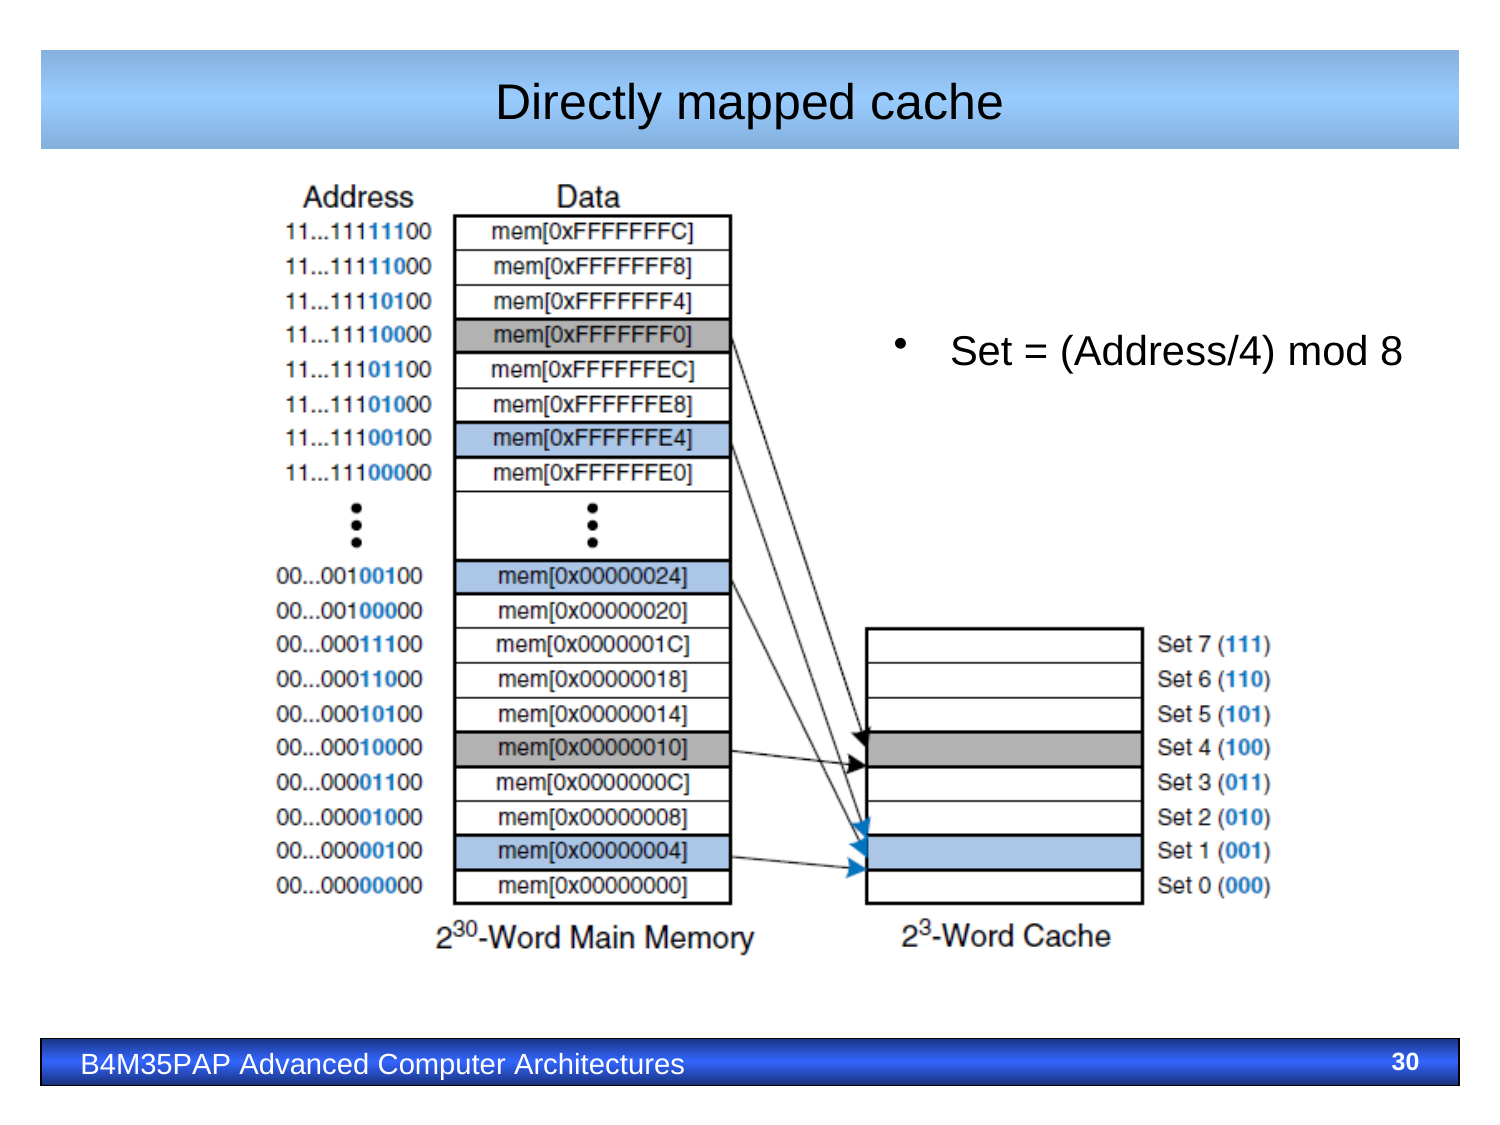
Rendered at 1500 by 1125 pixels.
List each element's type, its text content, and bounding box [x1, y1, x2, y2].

picture [269, 163, 1289, 967]
text_box Set = (Address/4) mod 8 [878, 316, 1436, 492]
title Directly mapped cache [41, 50, 1459, 149]
